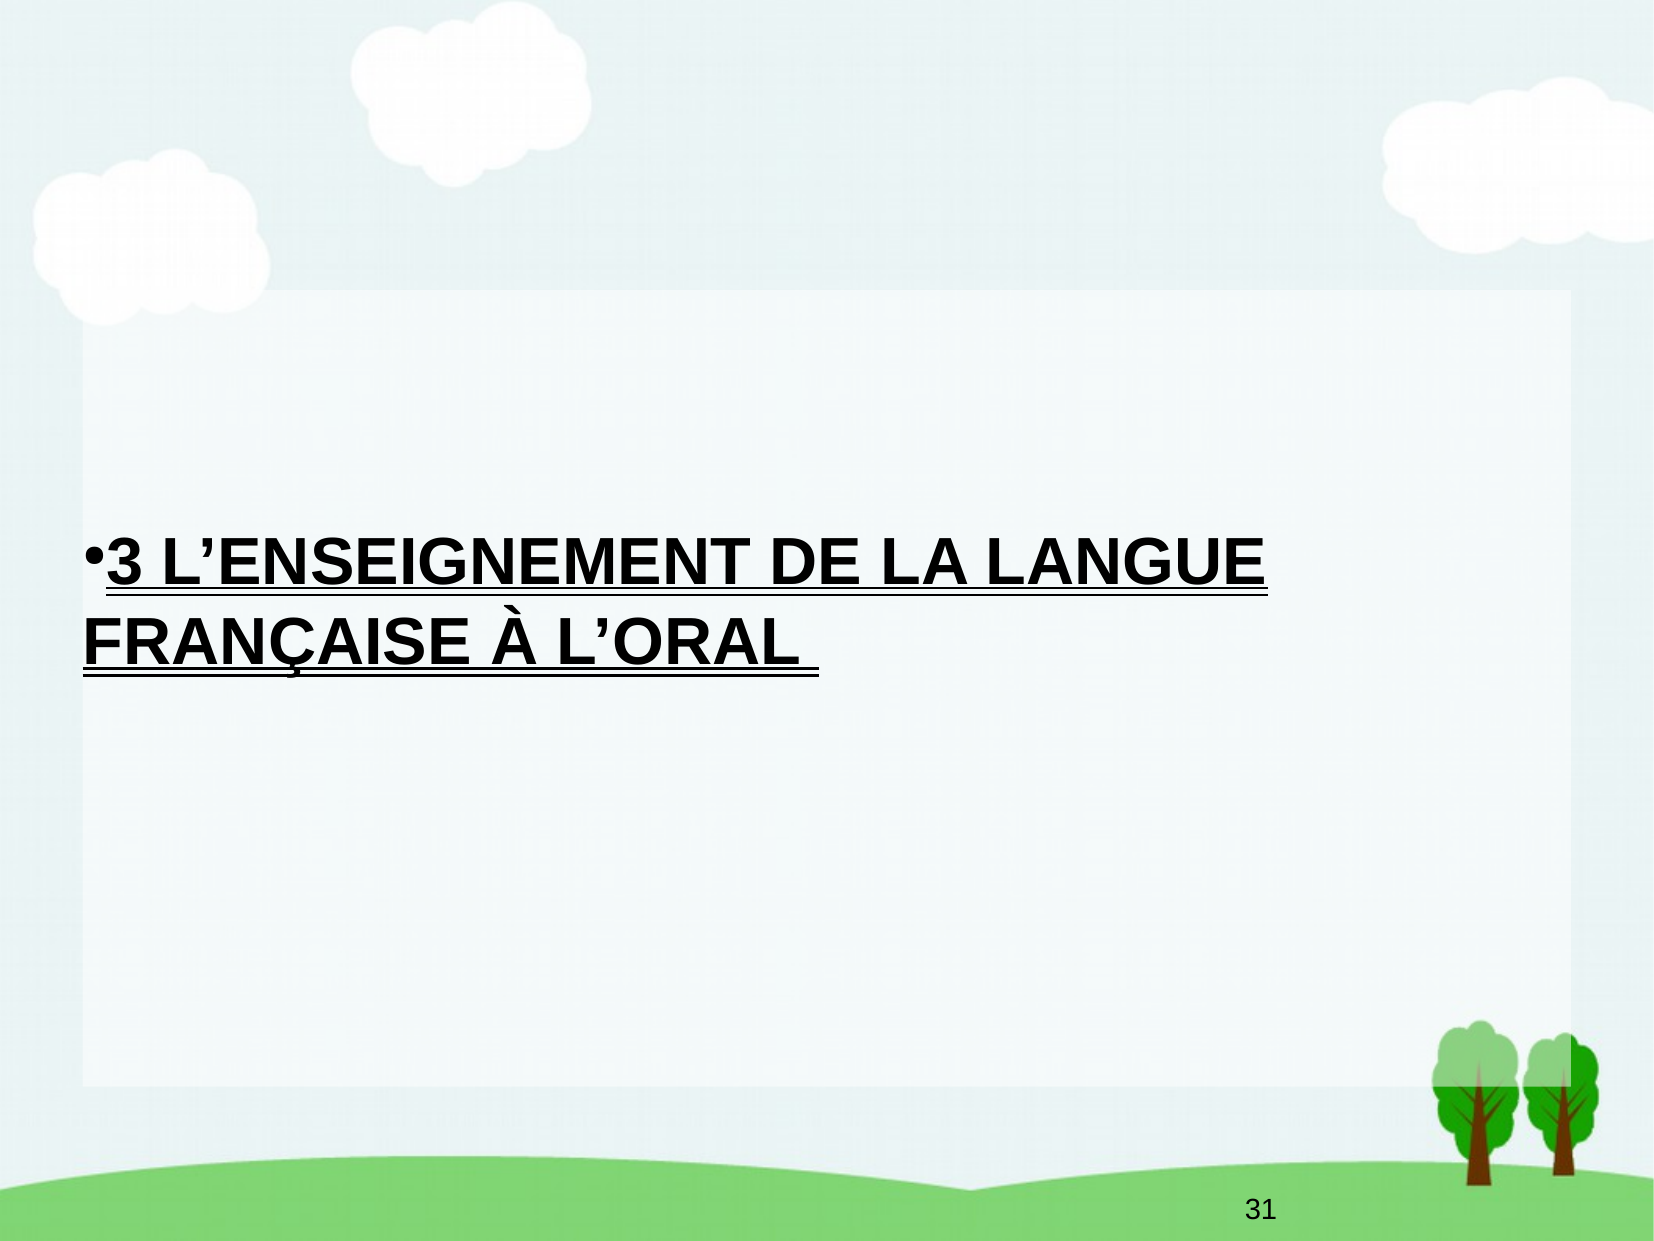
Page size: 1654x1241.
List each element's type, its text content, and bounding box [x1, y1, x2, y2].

list 3 L’ENSEIGNEMENT DE LA LANGUE FRANÇAISE À L’ORAL [82, 290, 1571, 1087]
picture [0, 0, 1654, 1241]
text_box <numéro> [1244, 1190, 1630, 1241]
